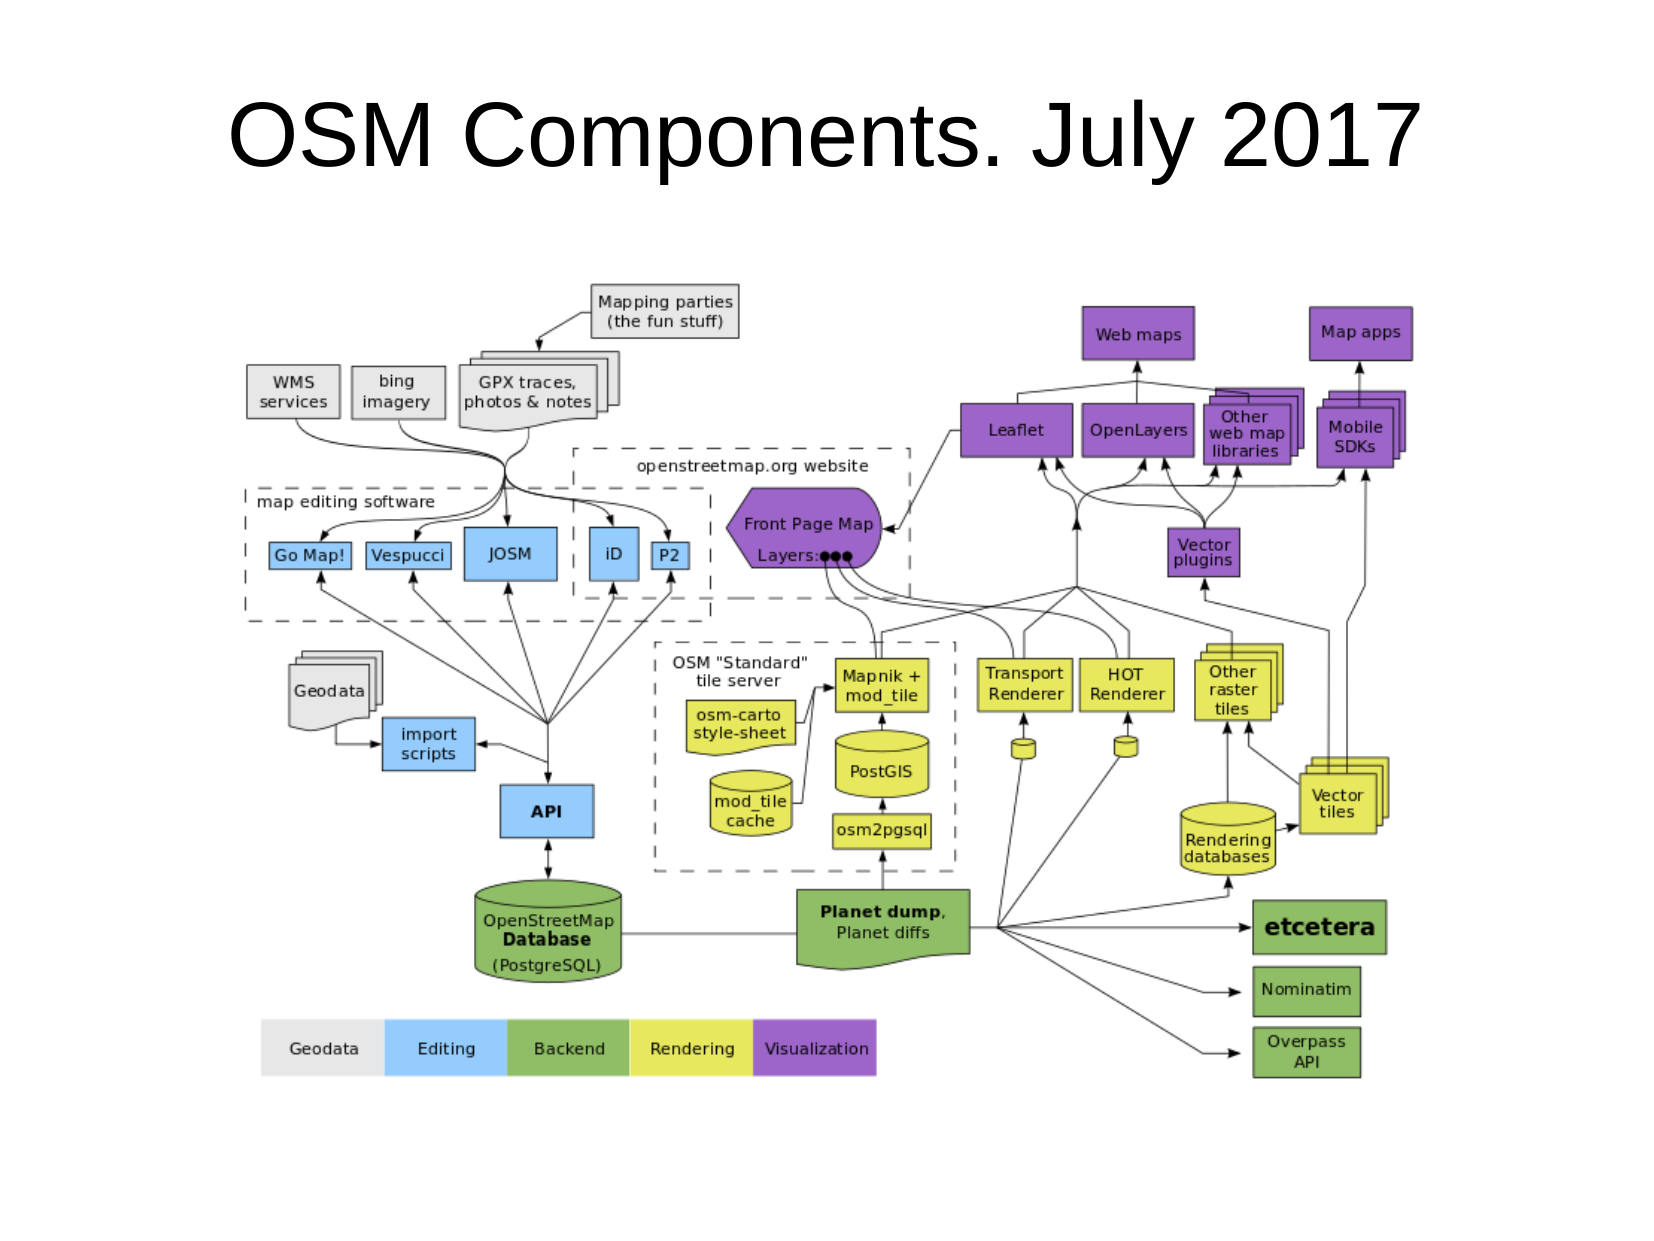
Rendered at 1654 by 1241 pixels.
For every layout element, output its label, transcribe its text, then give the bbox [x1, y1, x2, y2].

picture [233, 272, 1427, 1089]
title OSM Components. July 2017 [82, 31, 1571, 239]
